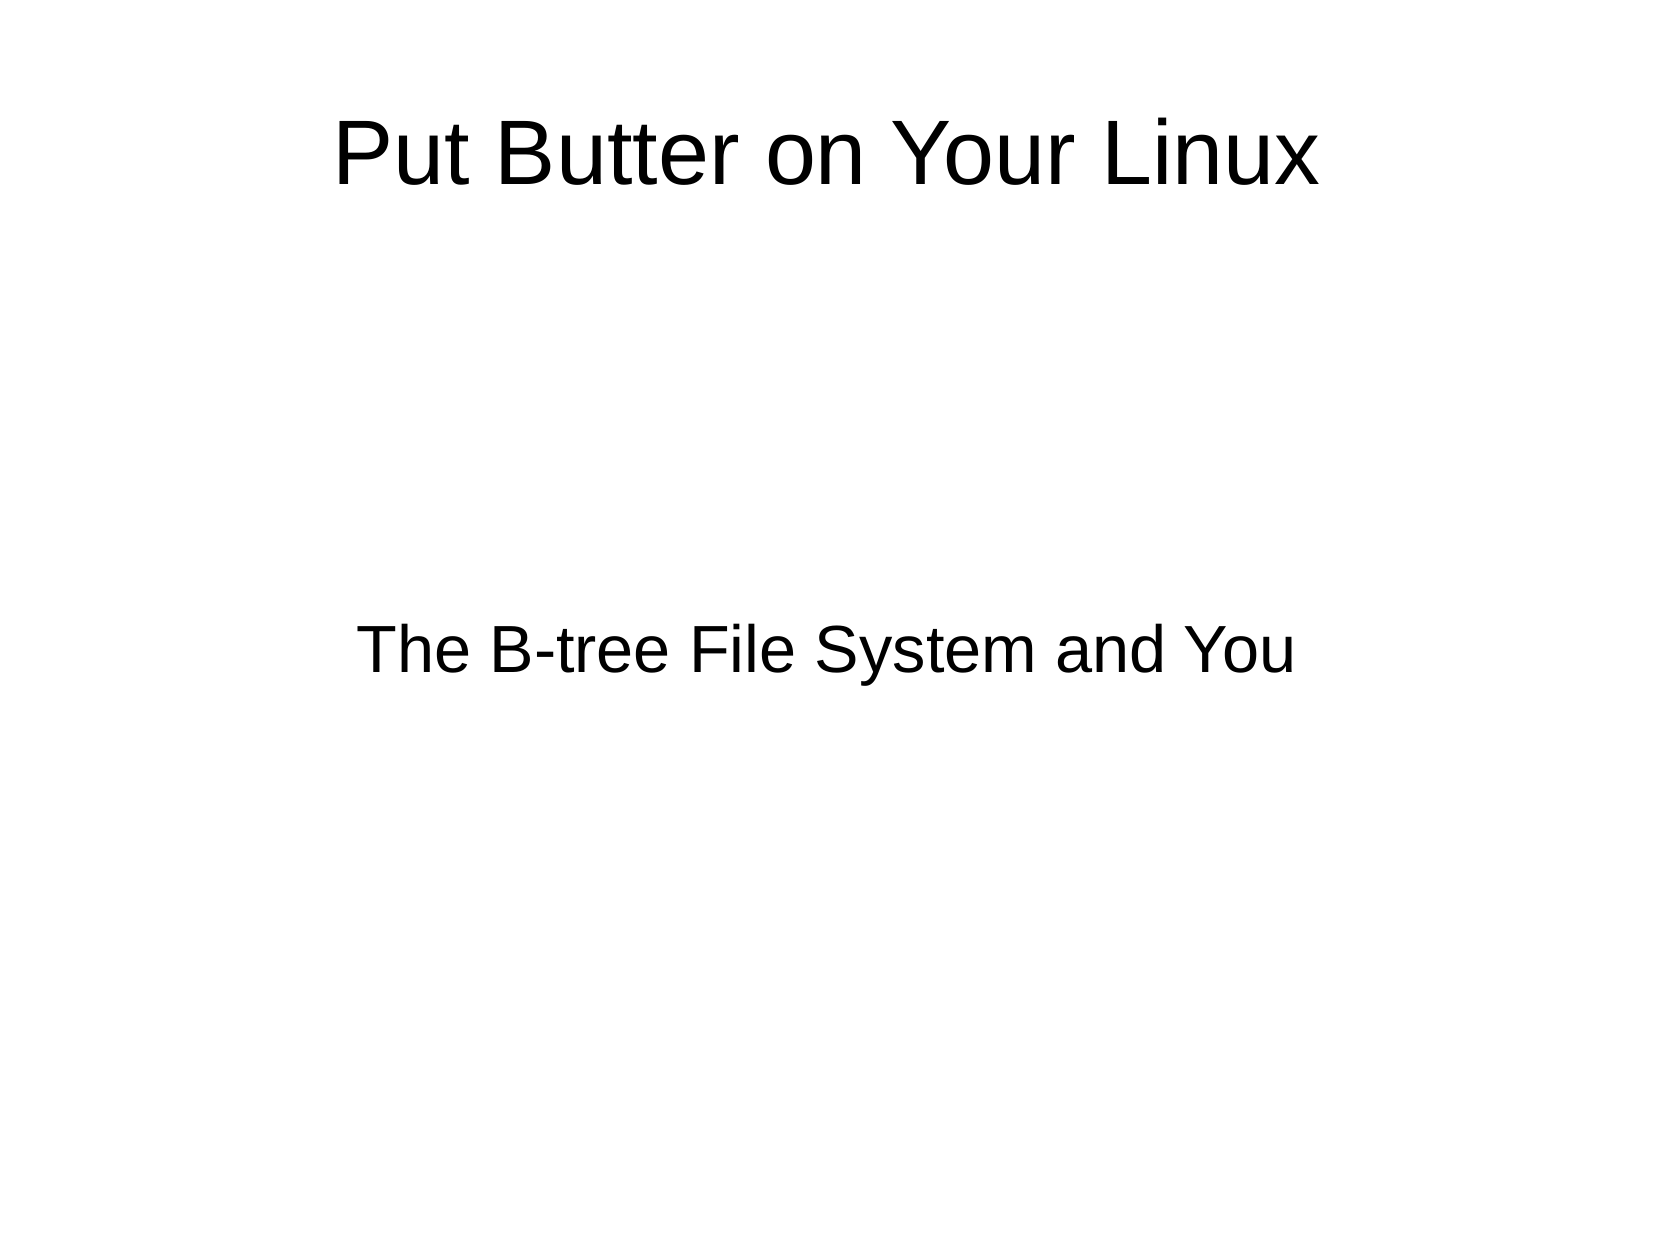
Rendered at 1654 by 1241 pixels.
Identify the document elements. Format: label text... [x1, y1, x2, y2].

subtitle The B-tree File System and You [82, 290, 1571, 1010]
title Put Butter on Your Linux [82, 49, 1571, 257]
